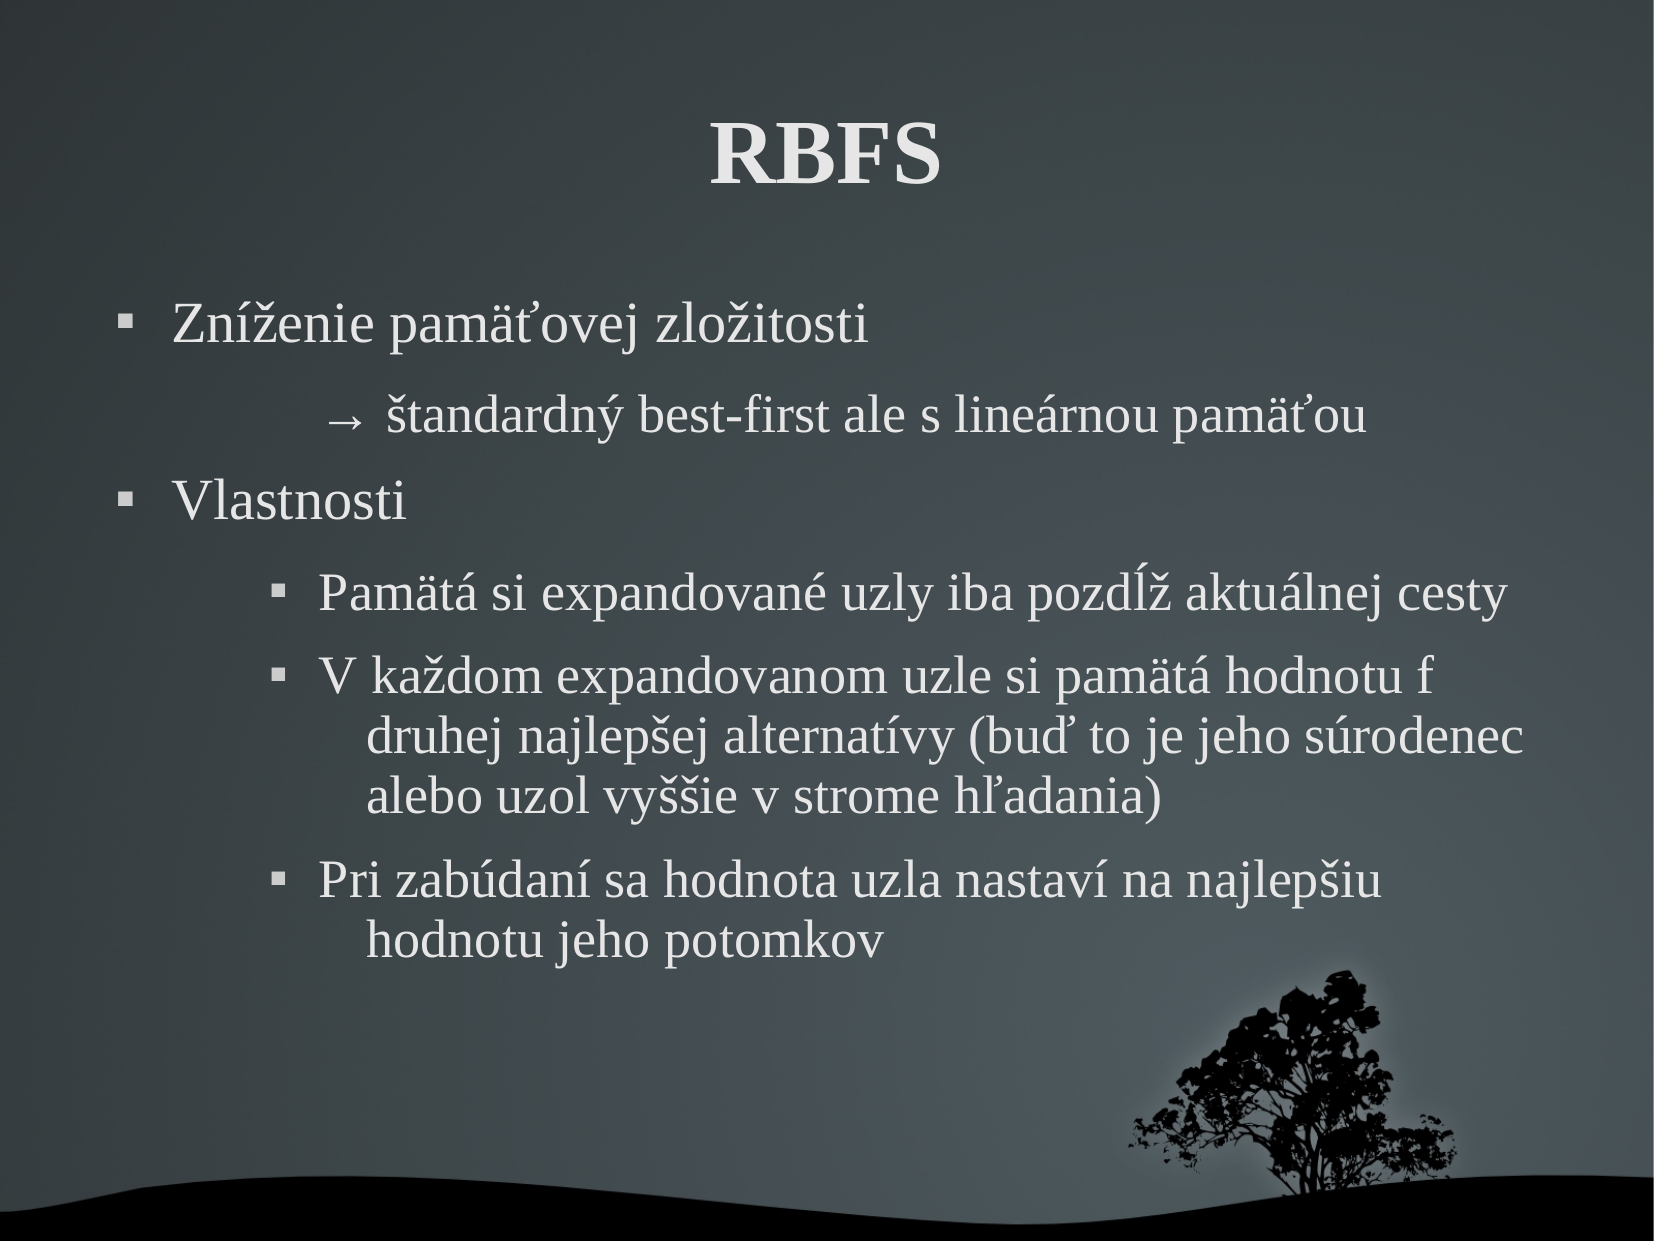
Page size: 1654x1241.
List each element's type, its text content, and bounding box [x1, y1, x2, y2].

title RBFS [82, 49, 1571, 257]
picture [0, 0, 1654, 1241]
list Zníženie pamäťovej zložitosti → štandardný best-first ale s lineárnou pamäťou Vlastnosti Pamätá si expandované uzly iba pozdĺž aktuálnej cesty V každom expandovanom uzle si pamätá hodnotu f druhej najlepšej alternatívy (buď to je jeho súrodenec alebo uzol vyššie v strome hľadania) Pri zabúdaní sa hodnota uzla nastaví na najlepšiu hodnotu jeho potomkov [82, 290, 1571, 1114]
